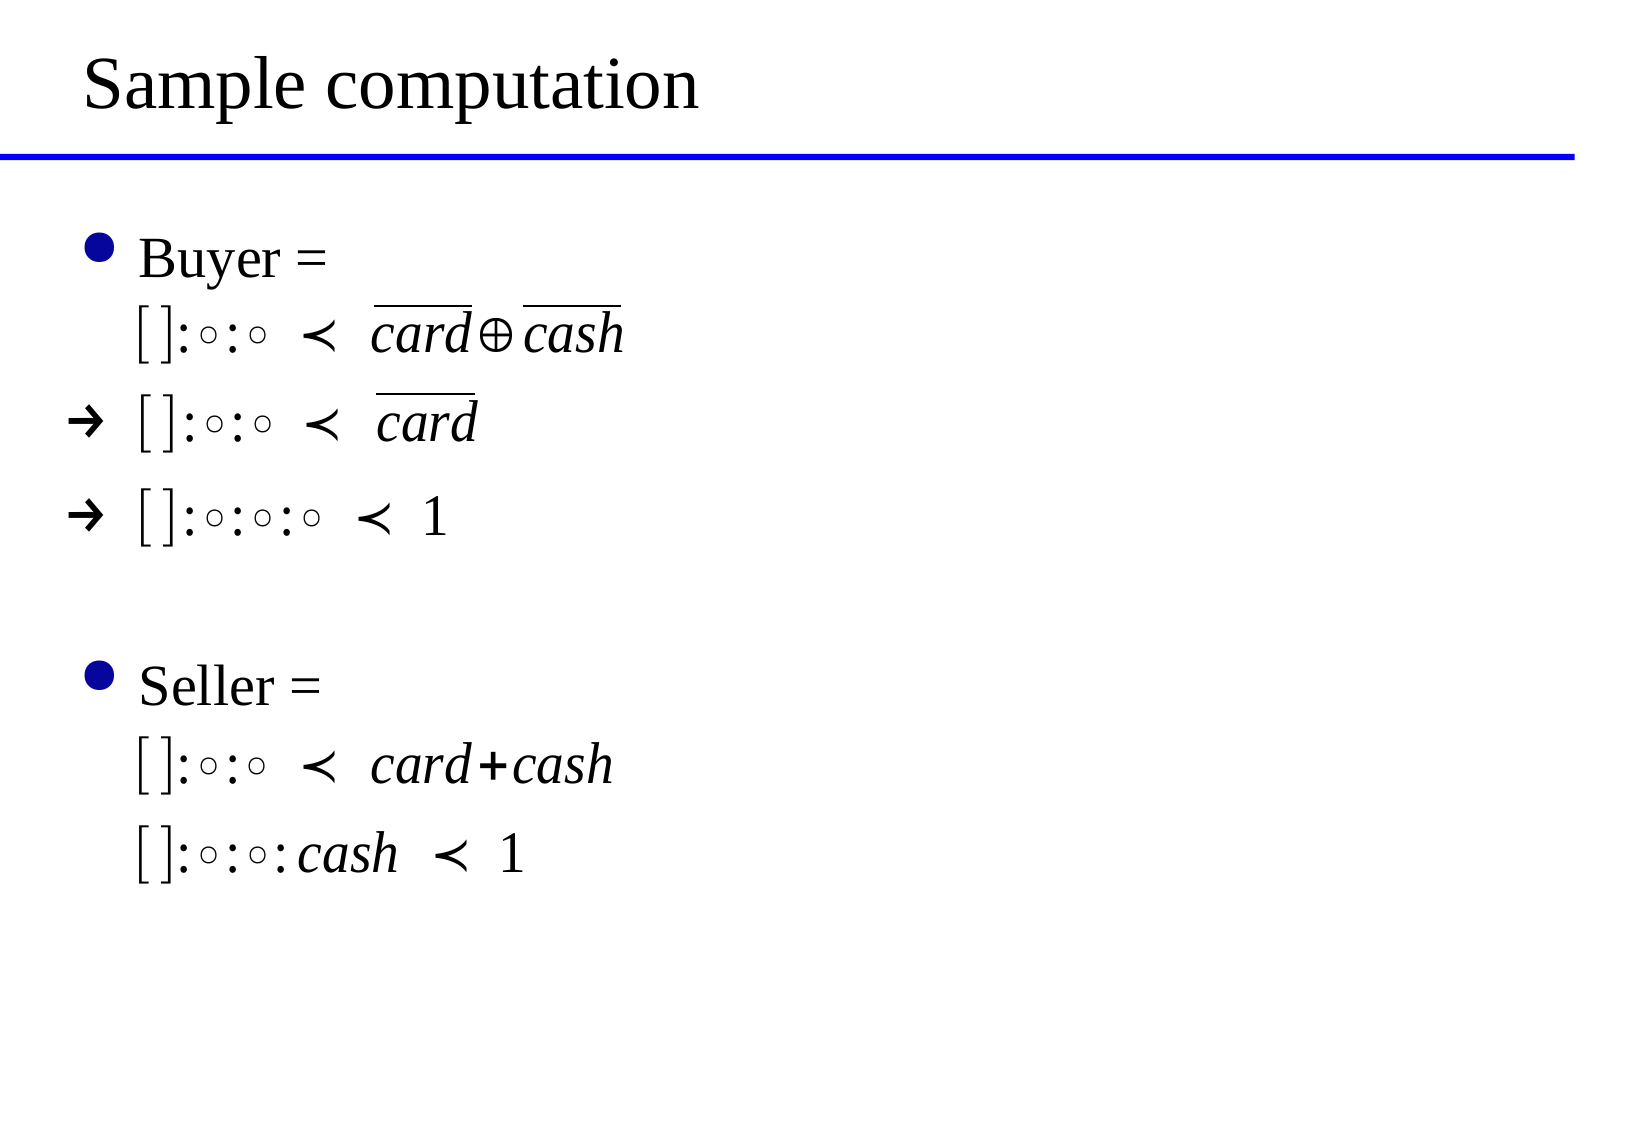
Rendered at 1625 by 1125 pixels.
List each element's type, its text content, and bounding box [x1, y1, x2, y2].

chart [50, 484, 465, 552]
chart [50, 389, 492, 457]
text_box Buyer = Seller = [67, 198, 1583, 1061]
text_box Sample computation [67, 27, 1544, 131]
chart [121, 732, 629, 800]
chart [121, 820, 542, 888]
chart [121, 301, 639, 368]
